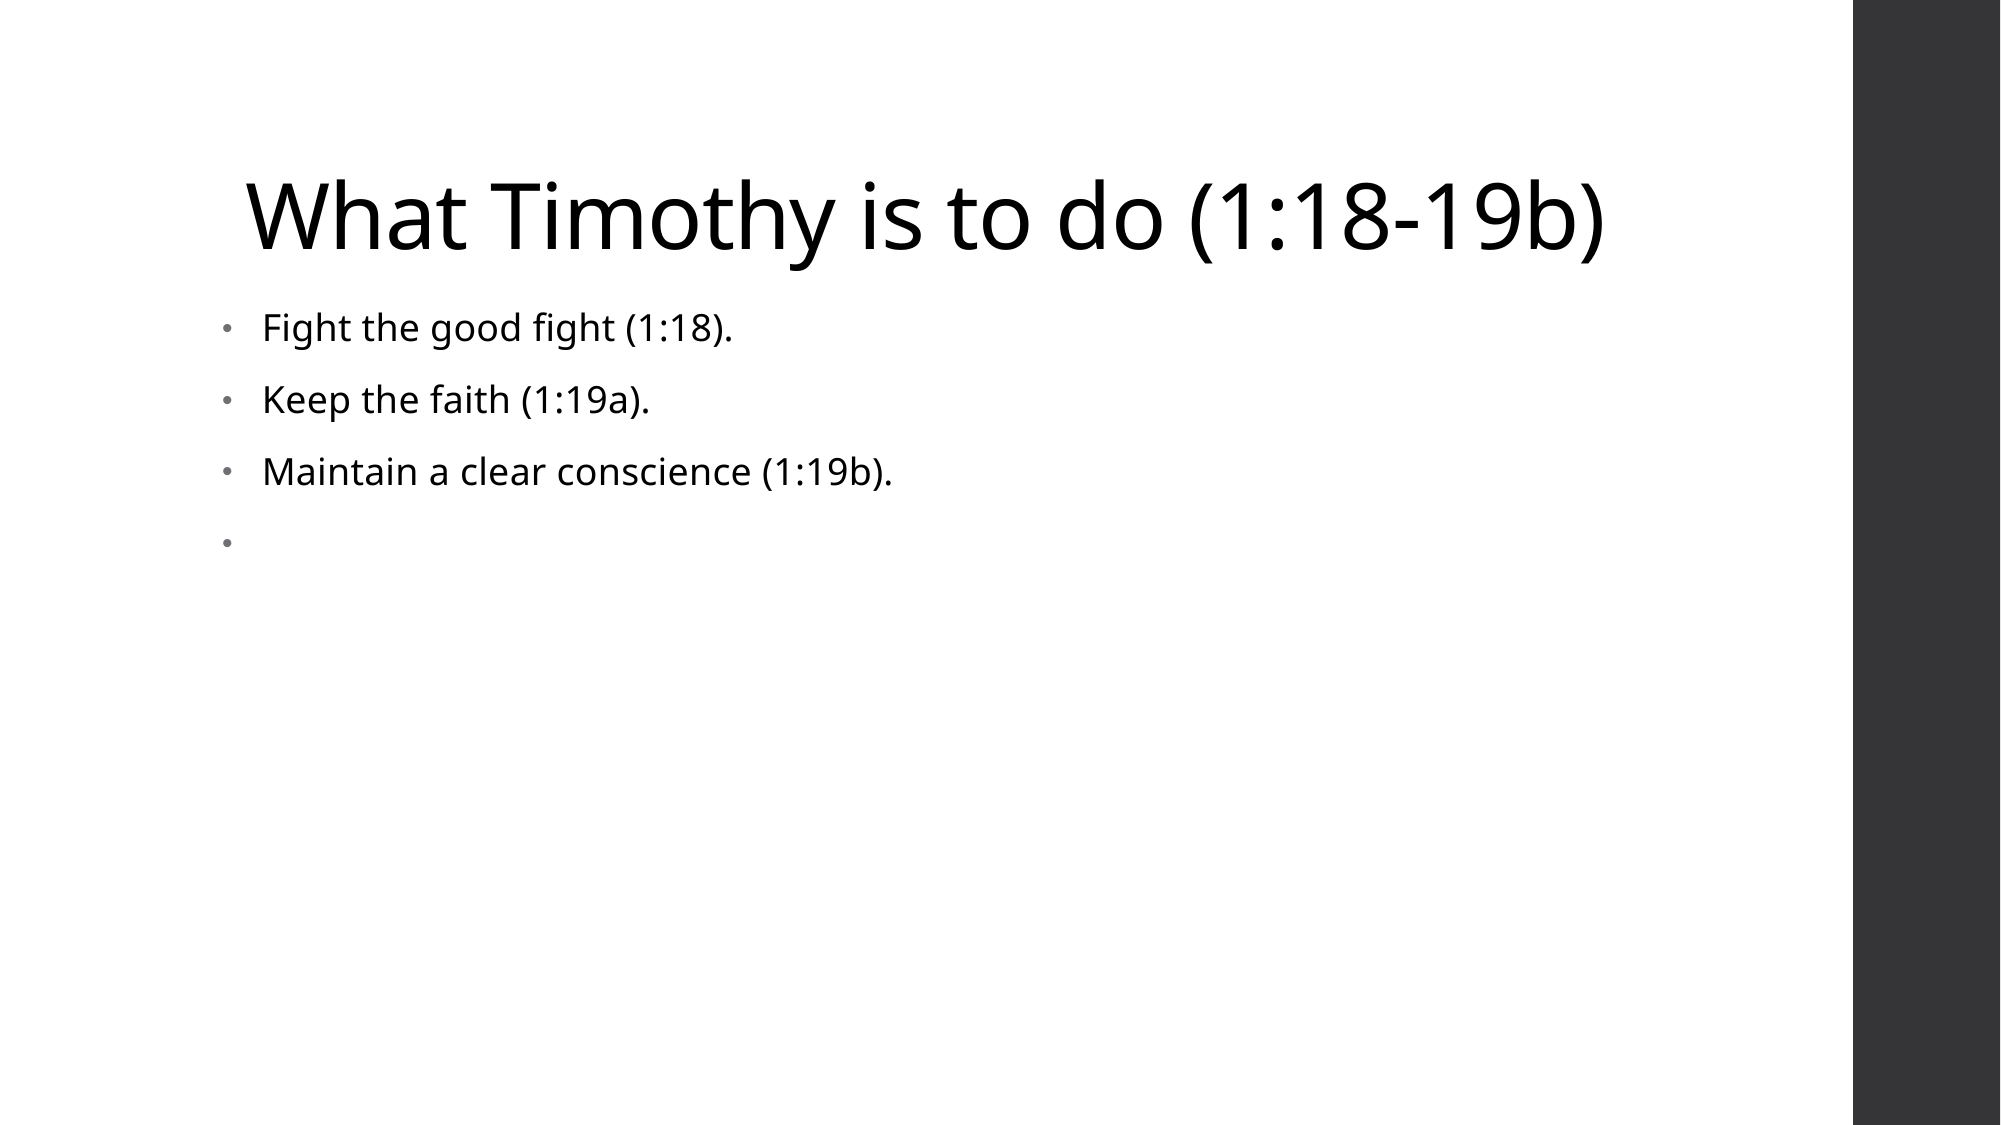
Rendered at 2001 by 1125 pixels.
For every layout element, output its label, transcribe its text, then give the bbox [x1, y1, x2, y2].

title What Timothy is to do (1:18-19b) [206, 60, 1797, 278]
list Fight the good fight (1:18). Keep the faith (1:19a). Maintain a clear conscience (1:19b). [206, 299, 1617, 1014]
